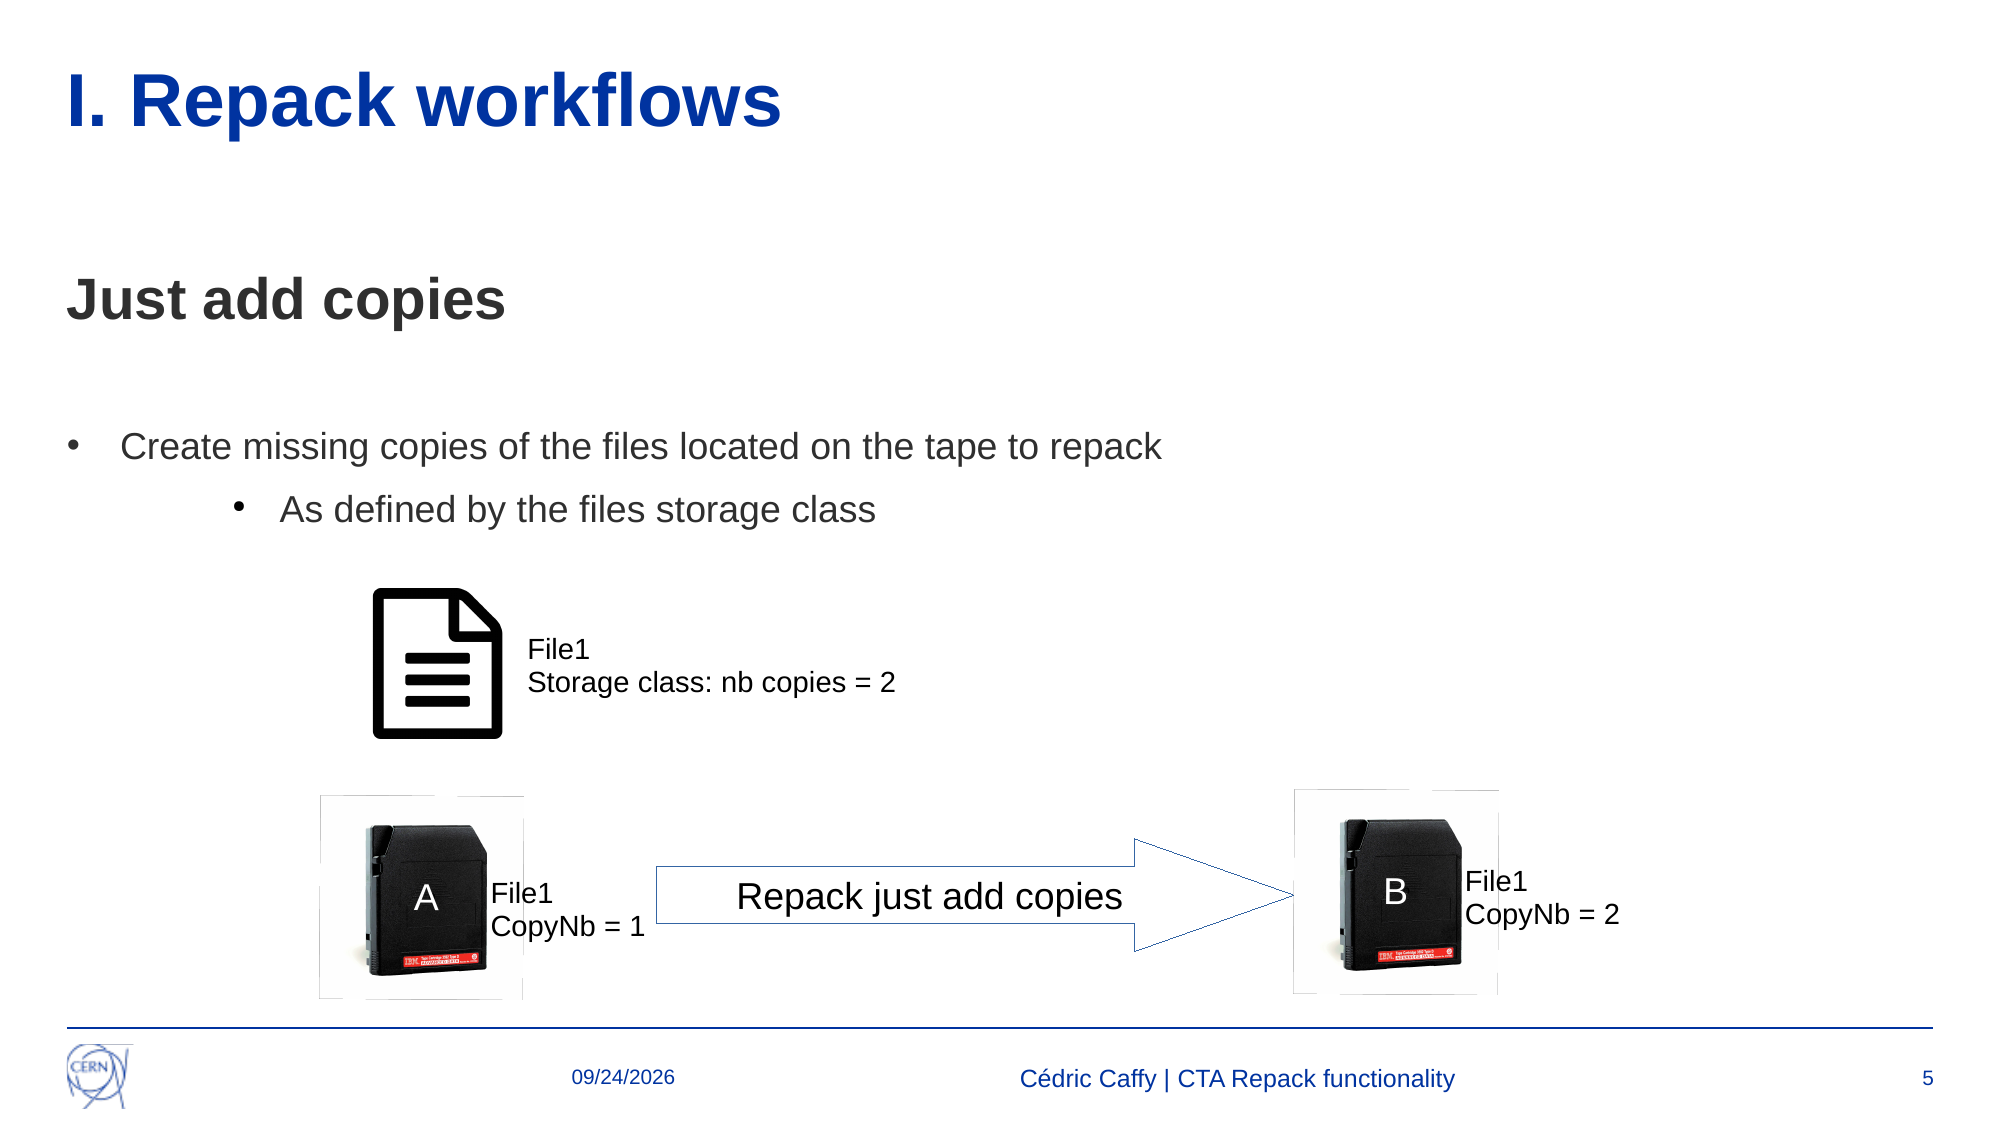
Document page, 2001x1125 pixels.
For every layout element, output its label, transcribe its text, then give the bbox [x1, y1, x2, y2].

picture [362, 588, 513, 739]
text_box [656, 838, 1294, 952]
picture [1293, 789, 1499, 995]
list Just add copies Create missing copies of the files located on the tape to repack As defined by the files storage class [66, 261, 1276, 1018]
title I. Repack workflows [66, 61, 1933, 237]
text_box File1 Storage class: nb copies = 2 [512, 625, 926, 707]
footer Cédric Caffy | CTA Repack functionality [698, 1047, 1777, 1108]
slide_number <number> [1822, 1047, 1934, 1108]
text_box Repack just add copies [656, 867, 1204, 925]
text_box File1 CopyNb = 2 [1450, 857, 1669, 939]
slide_number 10/01/2020 [571, 1046, 676, 1107]
picture [319, 795, 524, 1000]
text_box File1 CopyNb = 1 [475, 869, 695, 950]
